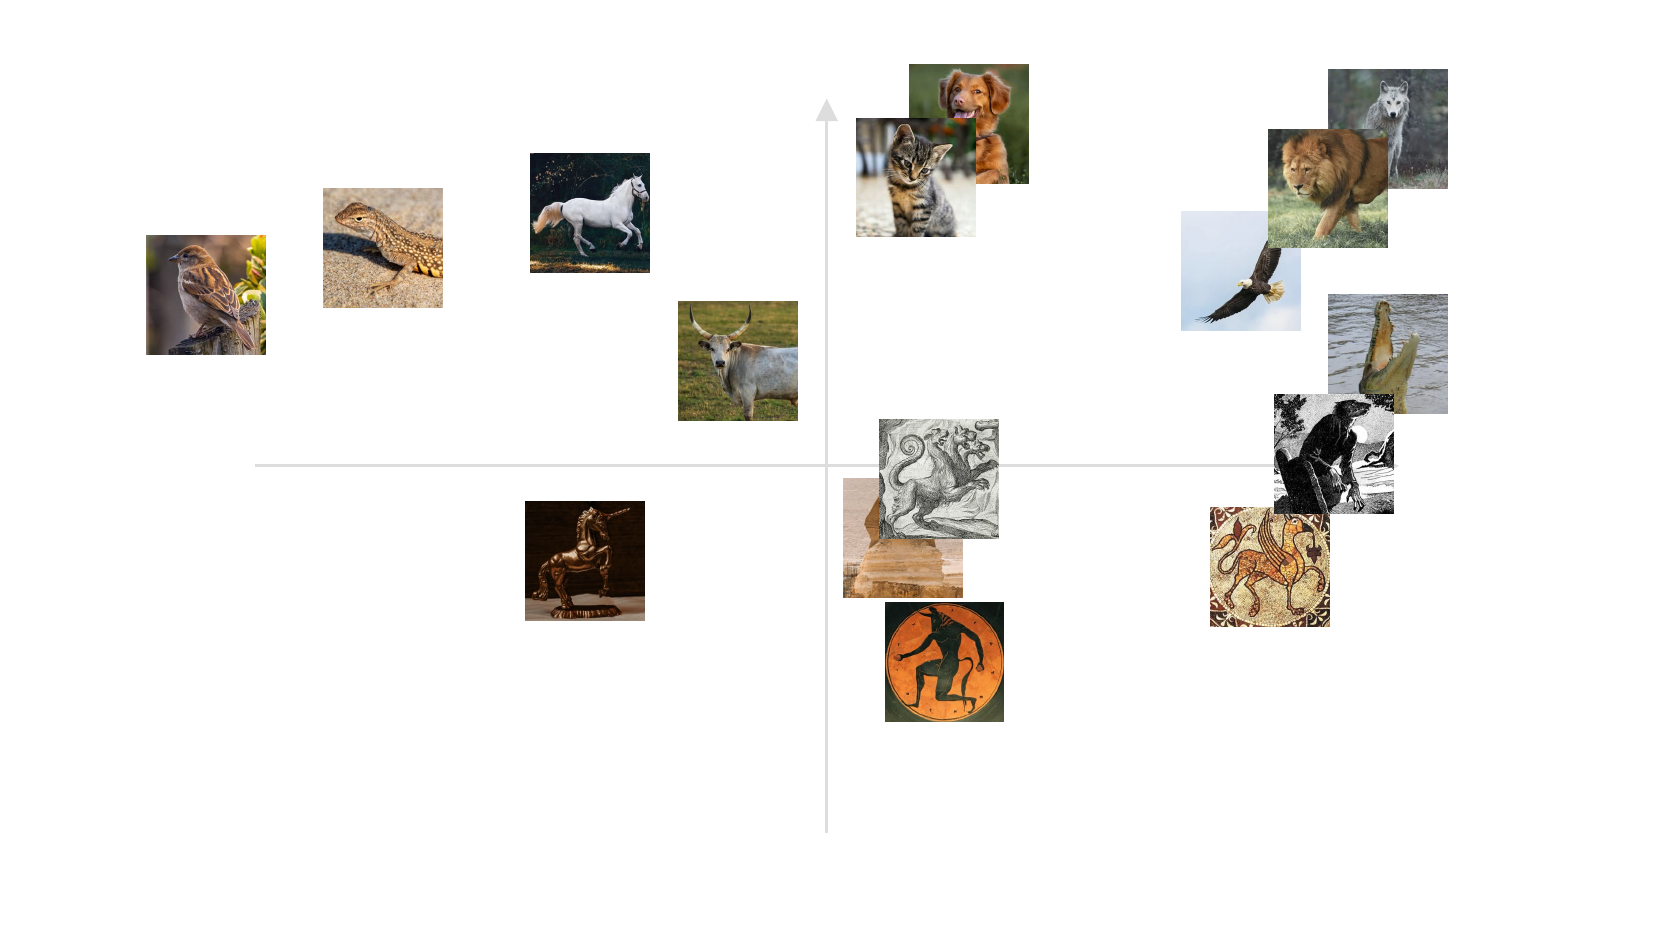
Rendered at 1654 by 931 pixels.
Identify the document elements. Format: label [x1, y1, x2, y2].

picture [678, 301, 798, 421]
picture [885, 602, 1004, 722]
picture [530, 153, 650, 273]
picture [146, 235, 266, 355]
picture [323, 188, 443, 308]
picture [1210, 294, 1448, 627]
picture [1181, 69, 1448, 331]
picture [843, 419, 999, 598]
picture [856, 64, 1029, 238]
picture [525, 501, 645, 621]
